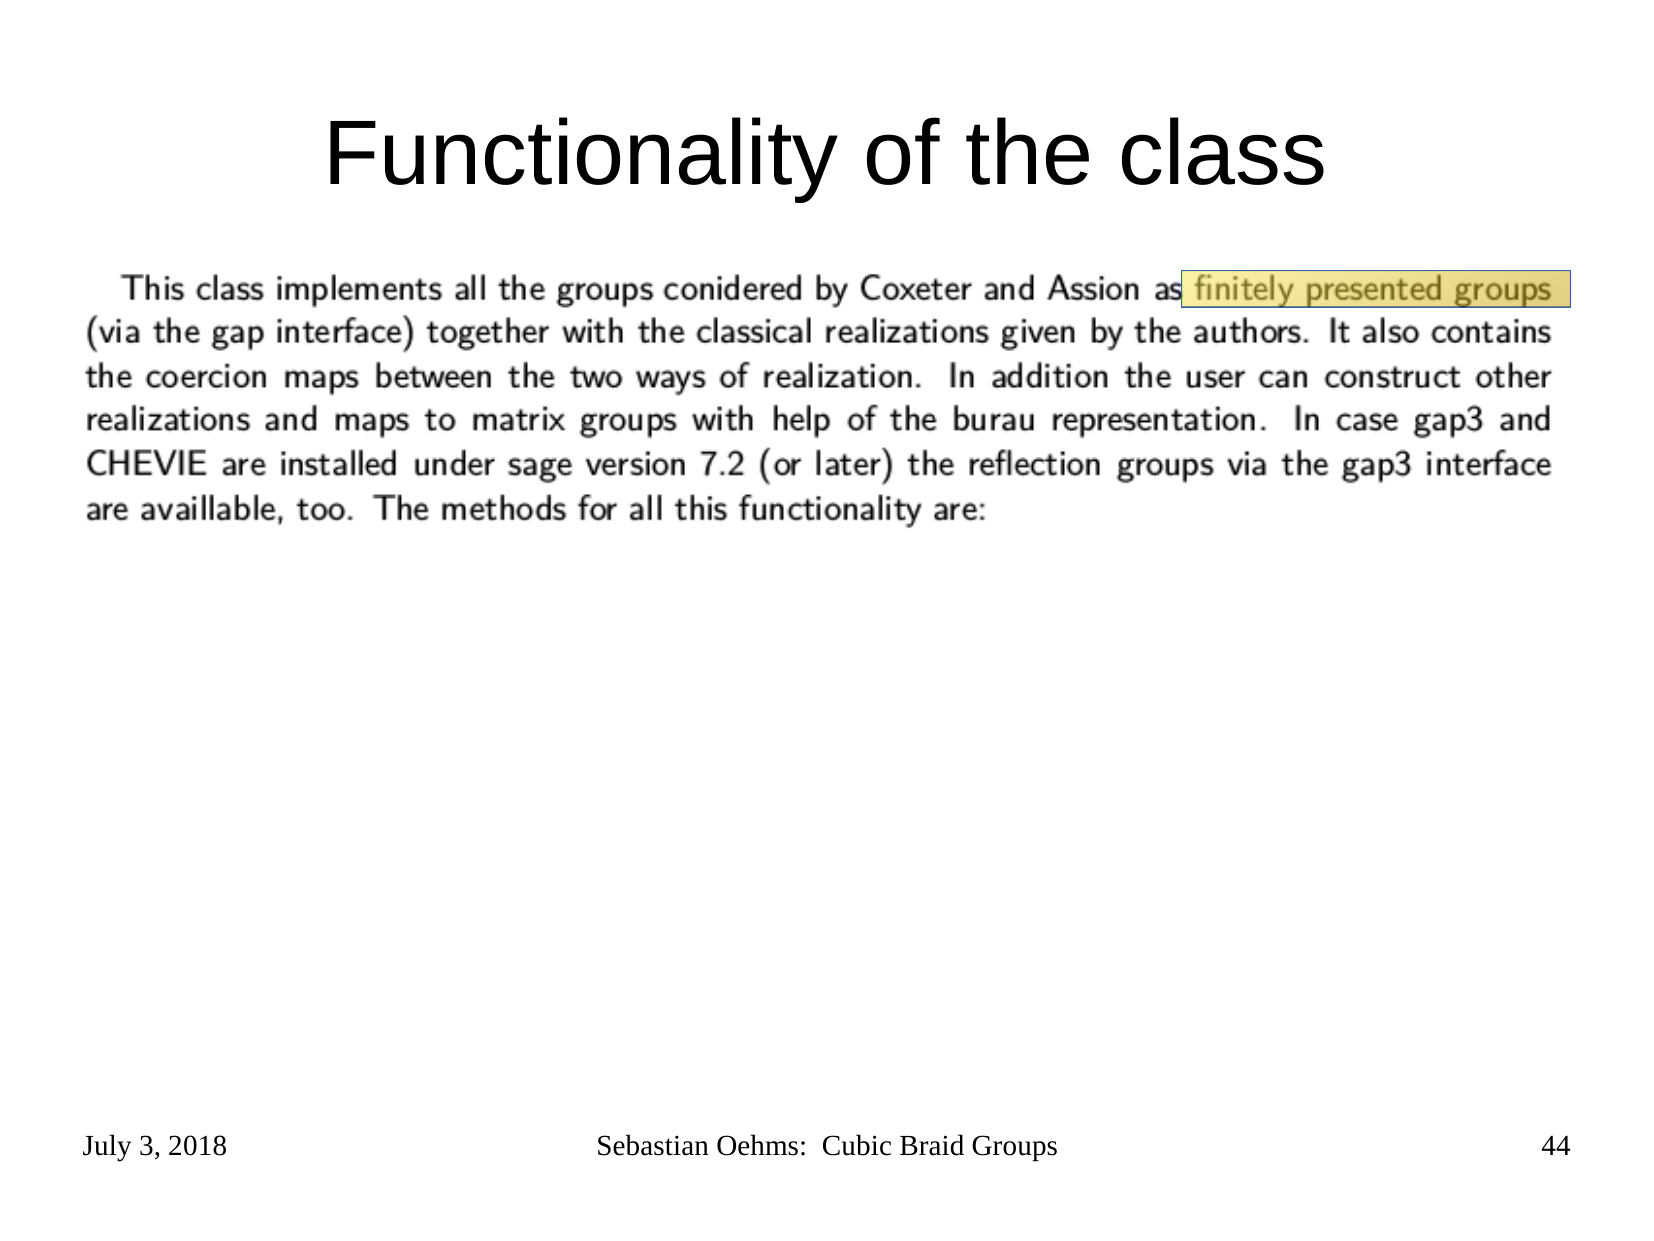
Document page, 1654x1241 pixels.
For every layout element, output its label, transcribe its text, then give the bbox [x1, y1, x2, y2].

title Functionality of the class [82, 49, 1571, 257]
picture [82, 269, 1571, 532]
text_box [1181, 270, 1571, 308]
